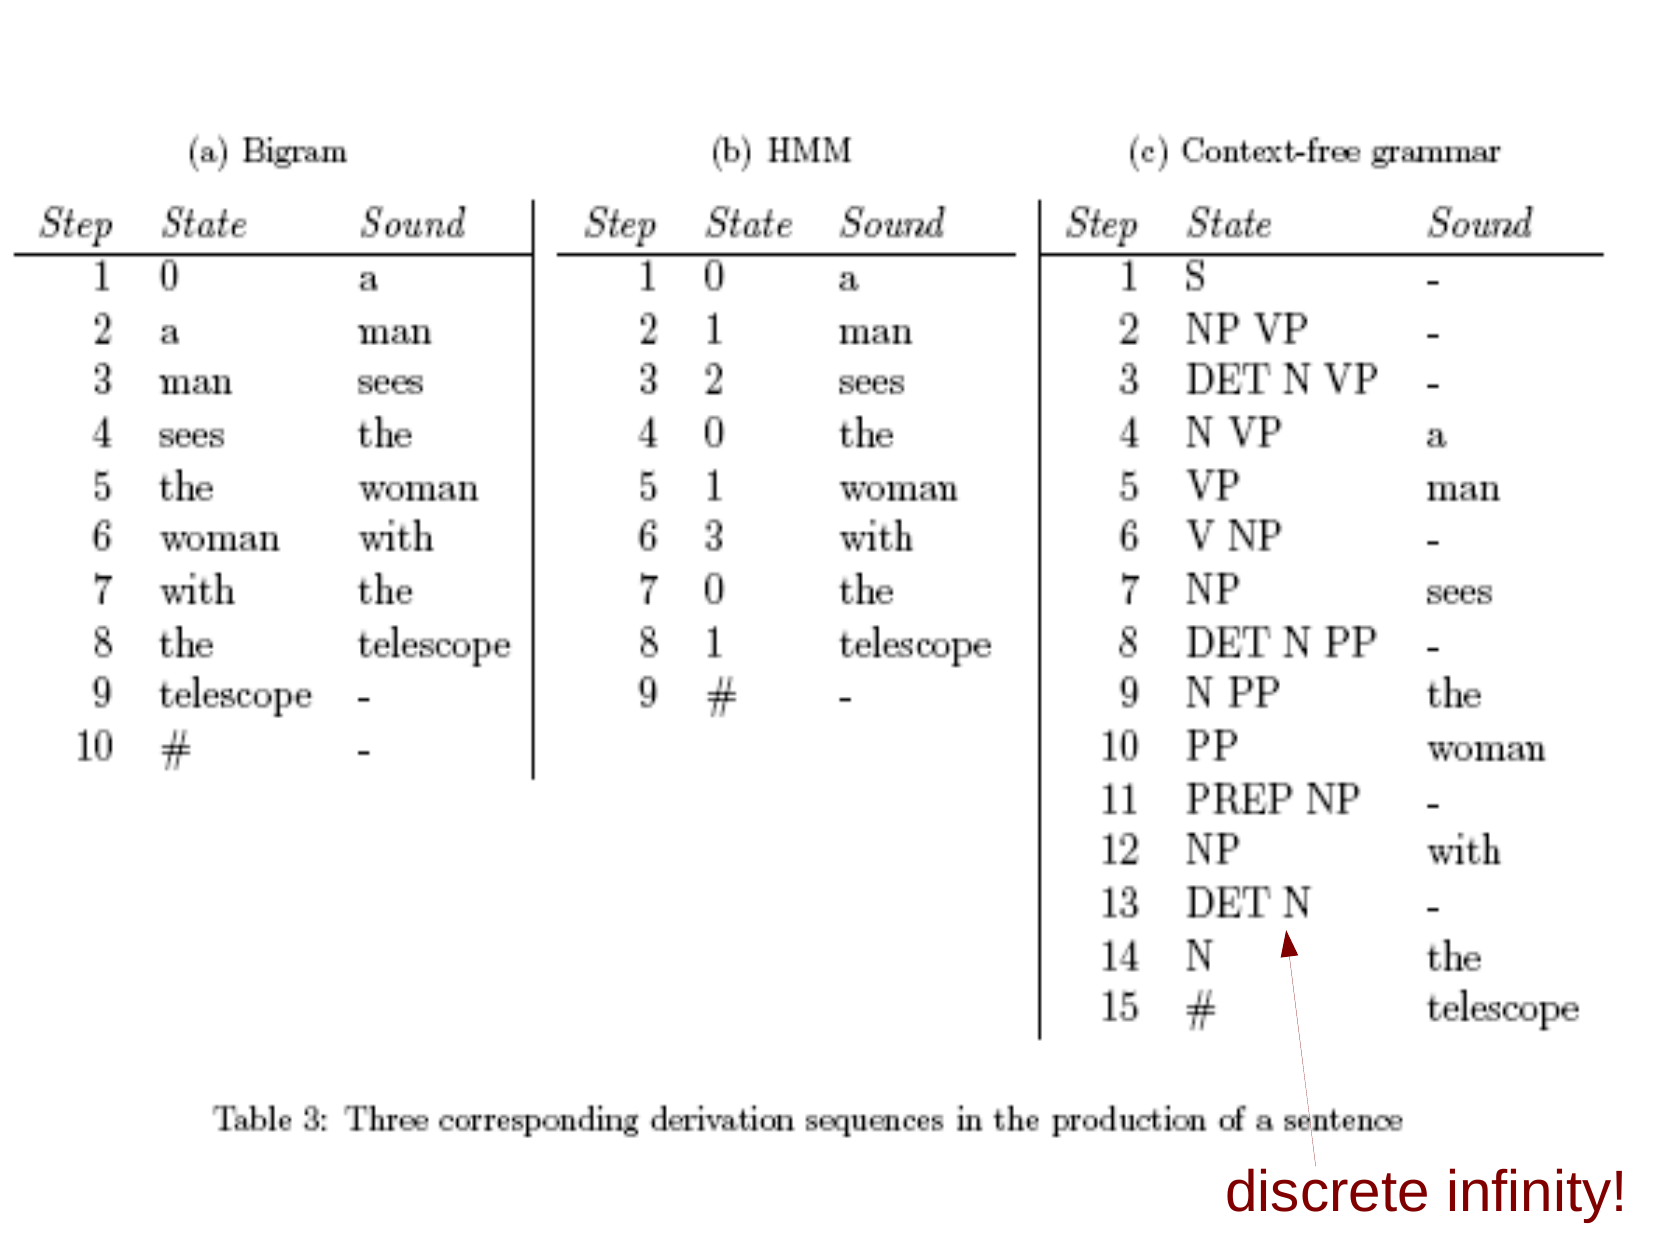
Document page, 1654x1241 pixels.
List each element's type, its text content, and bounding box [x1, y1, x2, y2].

text_box discrete infinity! [1210, 1151, 1644, 1232]
picture [0, 88, 1625, 1182]
